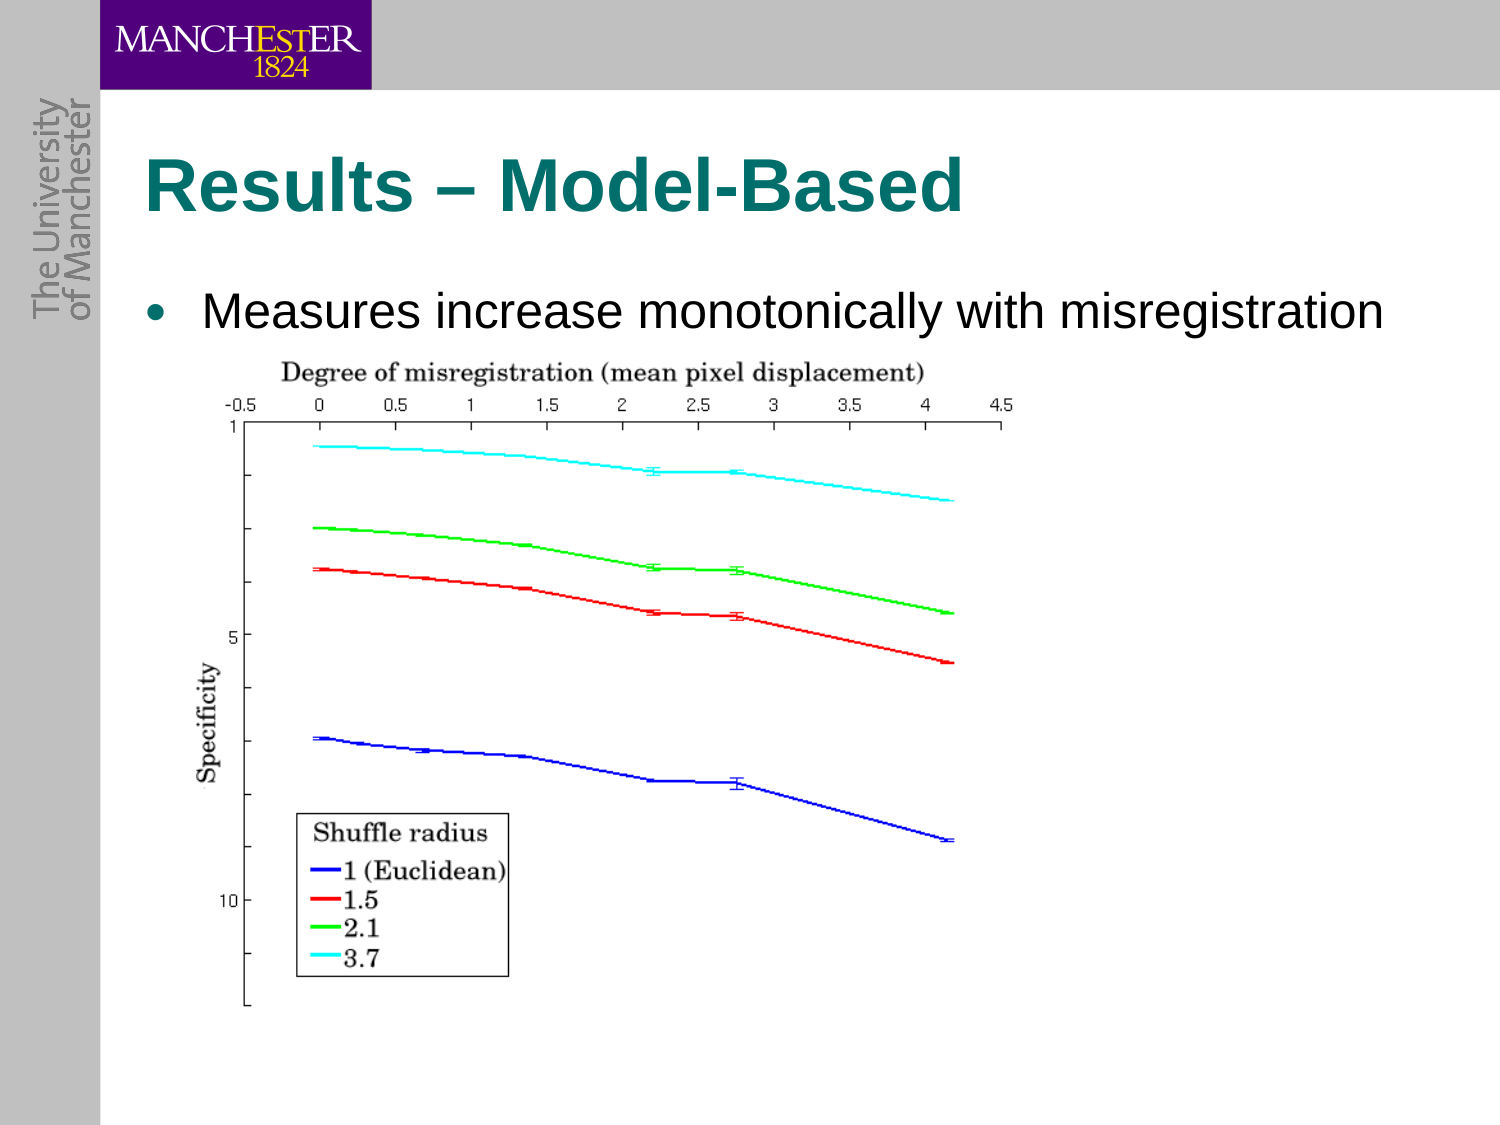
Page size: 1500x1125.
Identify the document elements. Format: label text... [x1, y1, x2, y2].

title Results – Model-Based [129, 120, 1406, 251]
picture [0, 0, 372, 320]
picture [177, 354, 1034, 1028]
list Measures increase monotonically with misregistration [130, 259, 1407, 1012]
